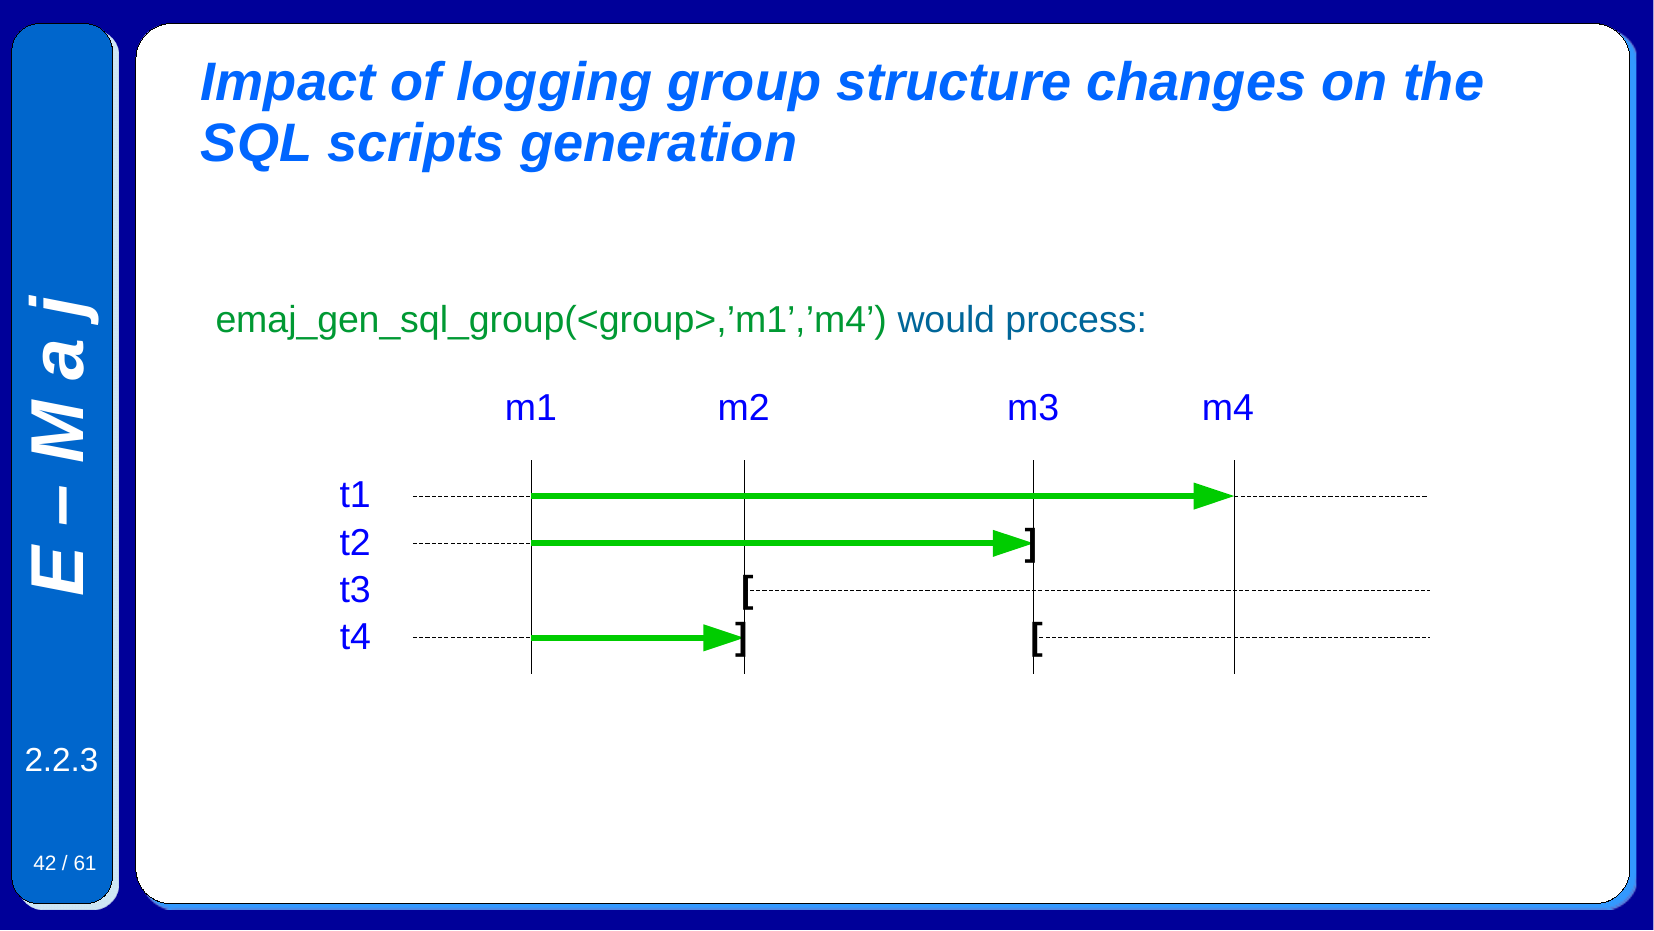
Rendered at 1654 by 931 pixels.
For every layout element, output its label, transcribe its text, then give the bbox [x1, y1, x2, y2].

title Impact of logging group structure changes on the SQL scripts generation [200, 34, 1575, 191]
text_box emaj_gen_sql_group(<group>,’m1’,’m4’) would process: [200, 291, 1164, 349]
text_box [ [726, 561, 769, 618]
text_box m4 [1187, 379, 1269, 436]
text_box ] [720, 608, 763, 666]
text_box m1 [490, 379, 572, 436]
text_box m2 [702, 379, 785, 436]
text_box ] [1009, 513, 1053, 571]
text_box t4 [324, 608, 386, 666]
text_box t2 [324, 513, 386, 561]
text_box t1 [324, 466, 386, 513]
text_box [ [1015, 608, 1058, 666]
text_box m3 [992, 379, 1074, 436]
text_box t3 [324, 561, 386, 608]
